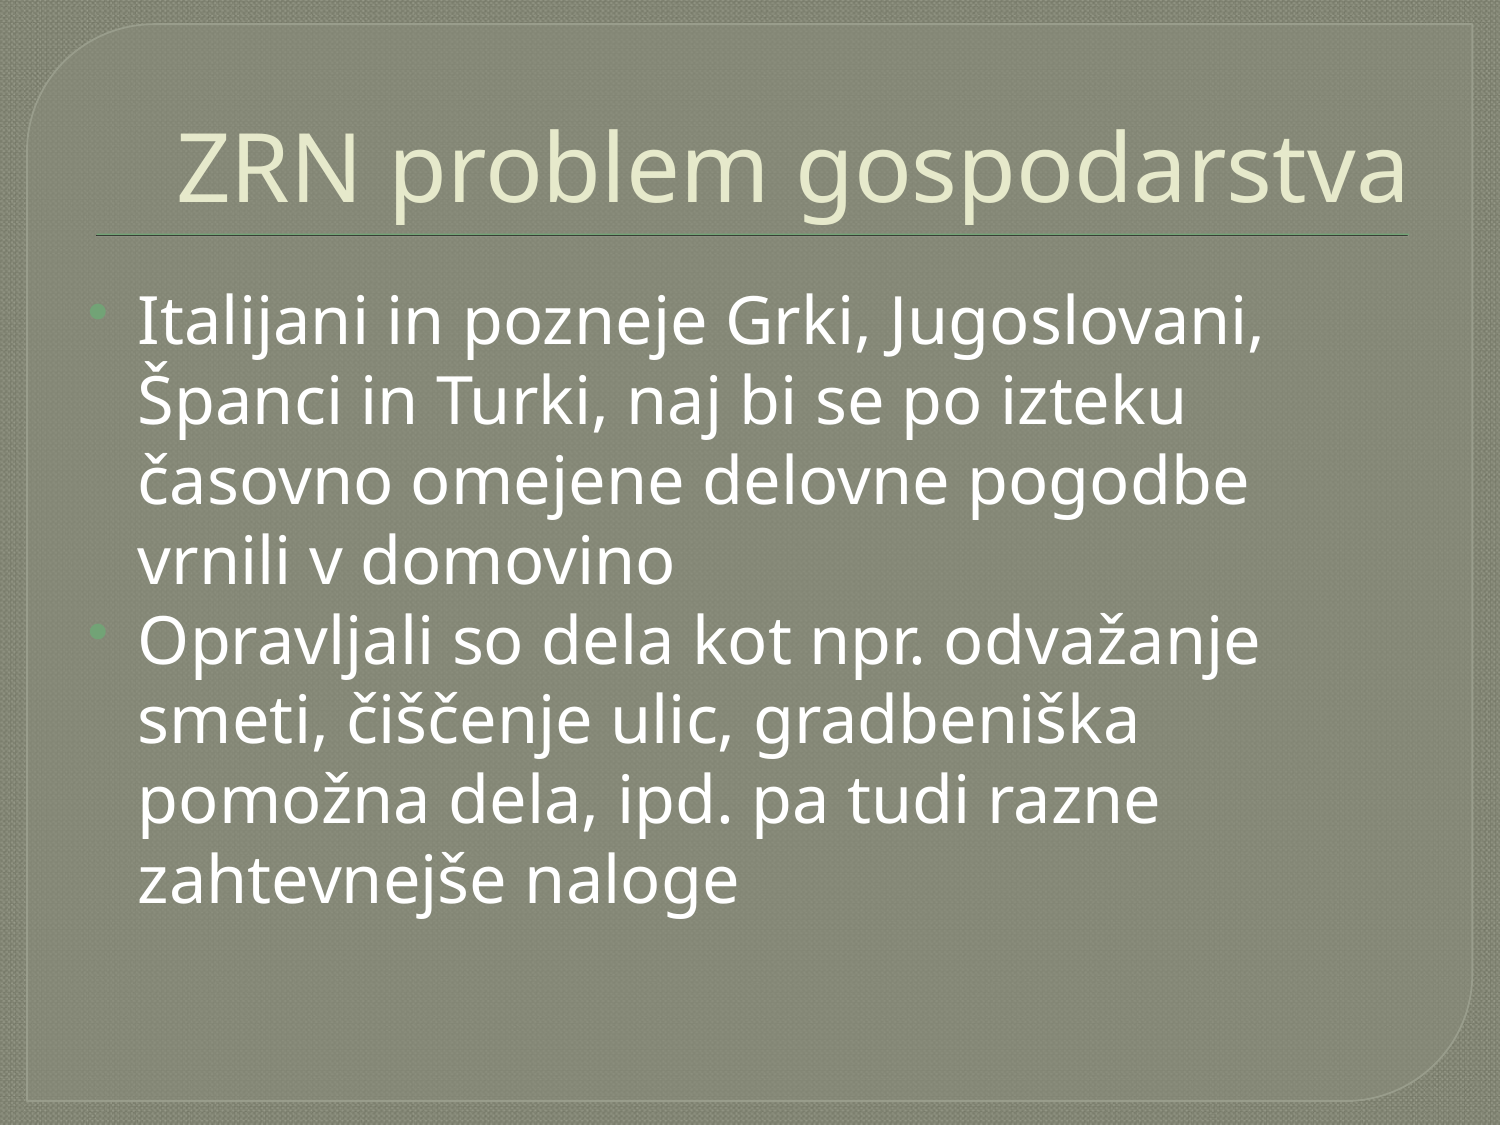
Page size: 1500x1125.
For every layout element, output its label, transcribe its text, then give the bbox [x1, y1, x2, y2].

picture [0, 0, 1500, 1125]
title ZRN problem gospodarstva [75, 41, 1425, 230]
list Italijani in pozneje Grki, Jugoslovani, Španci in Turki, naj bi se po izteku časovno omejene delovne pogodbe vrnili v domovino Opravljali so dela kot npr. odvažanje smeti, čiščenje ulic, gradbeniška pomožna dela, ipd. pa tudi razne zahtevnejše naloge [75, 270, 1425, 1013]
